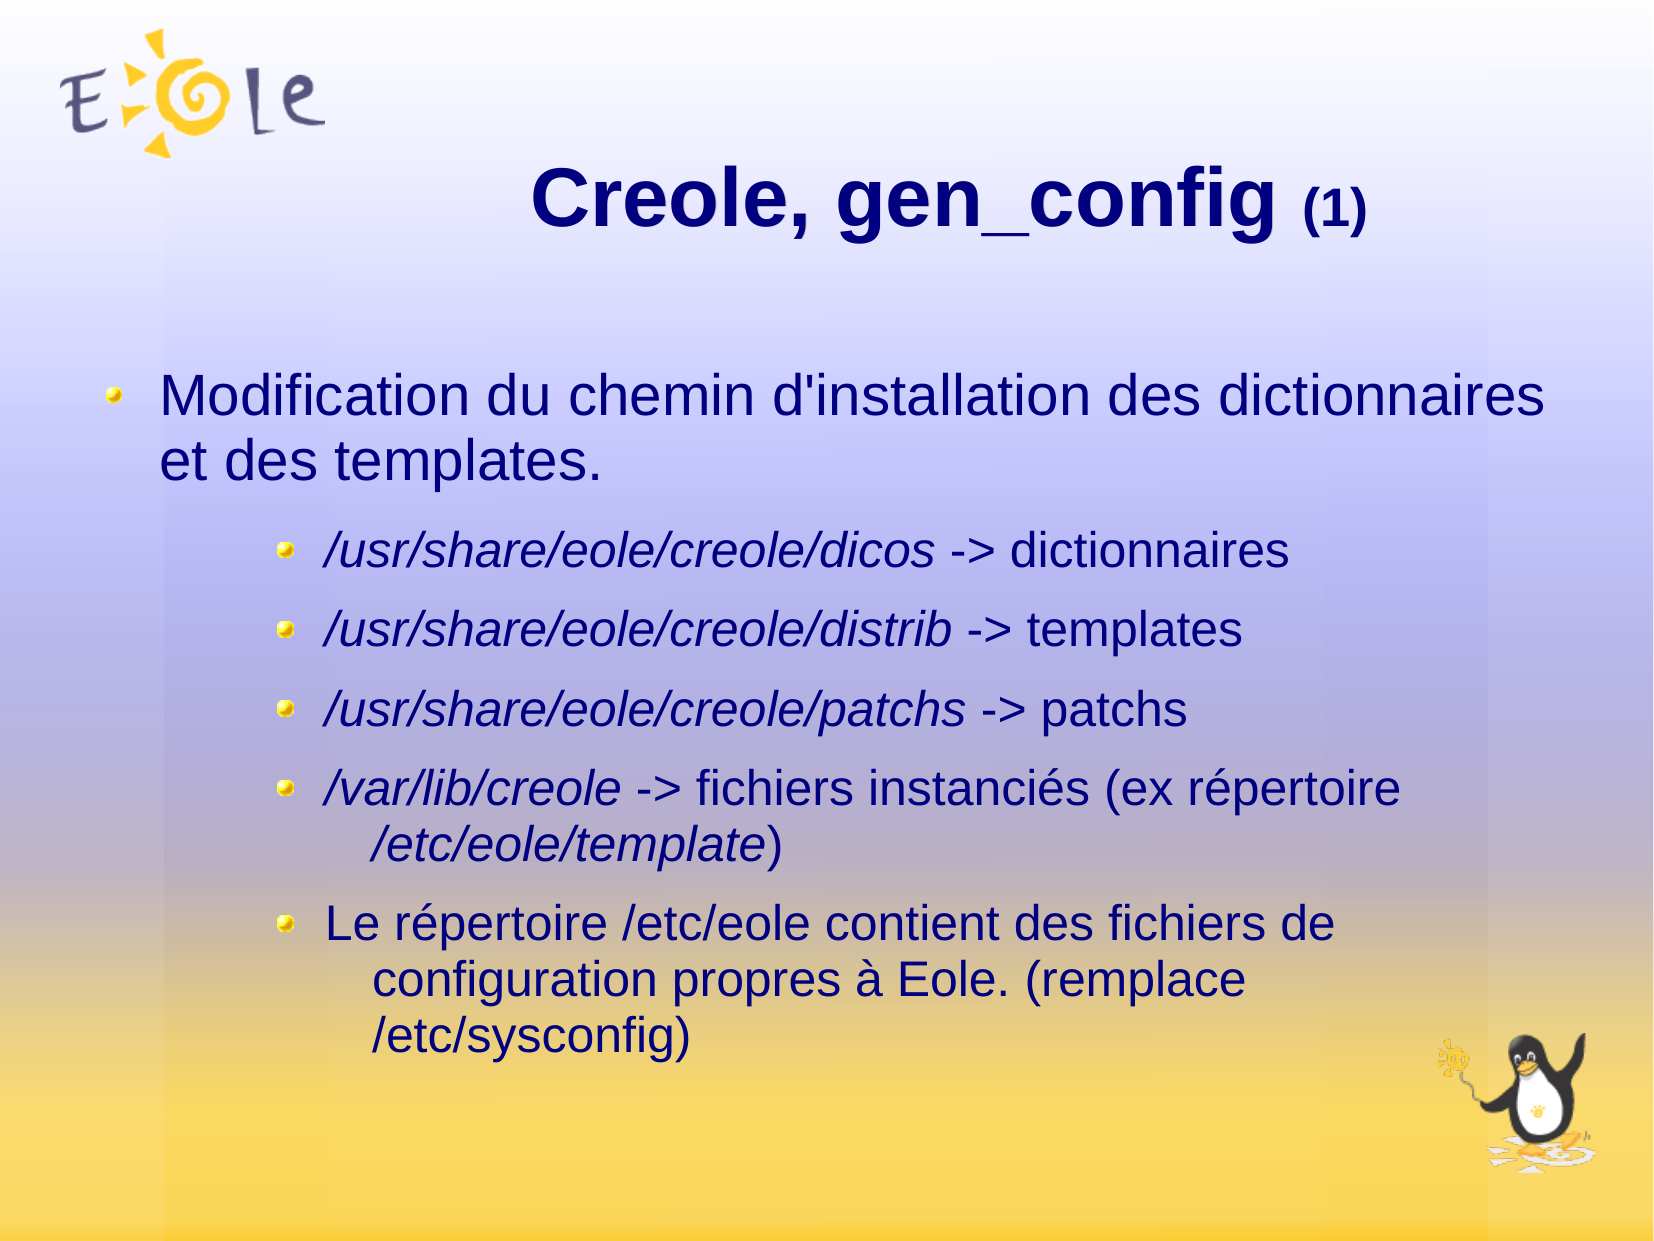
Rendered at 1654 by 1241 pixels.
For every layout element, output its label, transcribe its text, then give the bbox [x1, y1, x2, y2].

picture [0, 0, 1654, 1241]
list Modification du chemin d'installation des dictionnaires et des templates. /usr/share/eole/creole/dicos -> dictionnaires /usr/share/eole/creole/distrib -> templates /usr/share/eole/creole/patchs -> patchs /var/lib/creole -> fichiers instanciés (ex répertoire /etc/eole/template) Le répertoire /etc/eole contient des fichiers de configuration propres à Eole. (remplace /etc/sysconfig) [88, 362, 1577, 1182]
text_box Creole, gen_config (1) [515, 143, 1407, 266]
